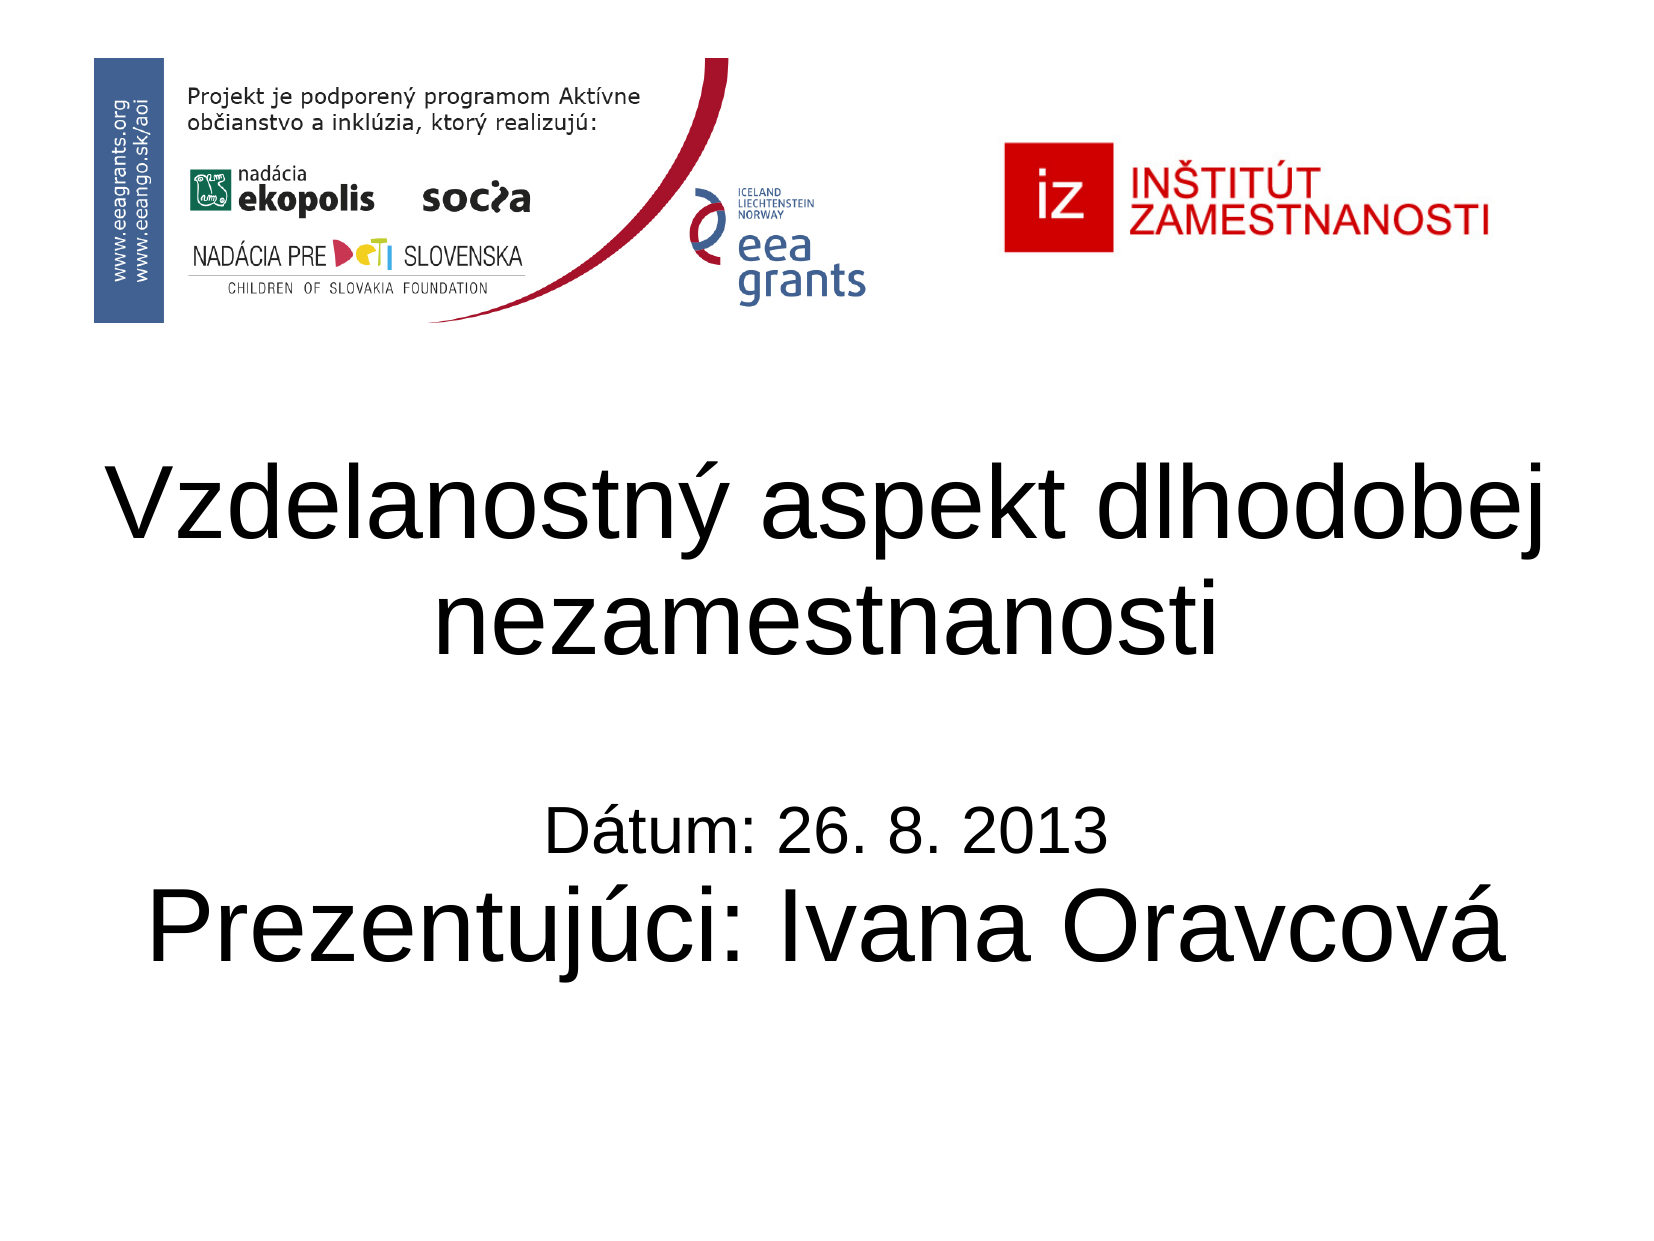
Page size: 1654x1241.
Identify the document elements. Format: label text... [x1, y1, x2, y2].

subtitle Vzdelanostný aspekt dlhodobej nezamestnanosti Dátum: 26. 8. 2013 Prezentujúci: Ivana Oravcová [82, 354, 1571, 1074]
picture [944, 47, 1548, 343]
picture [94, 58, 887, 324]
